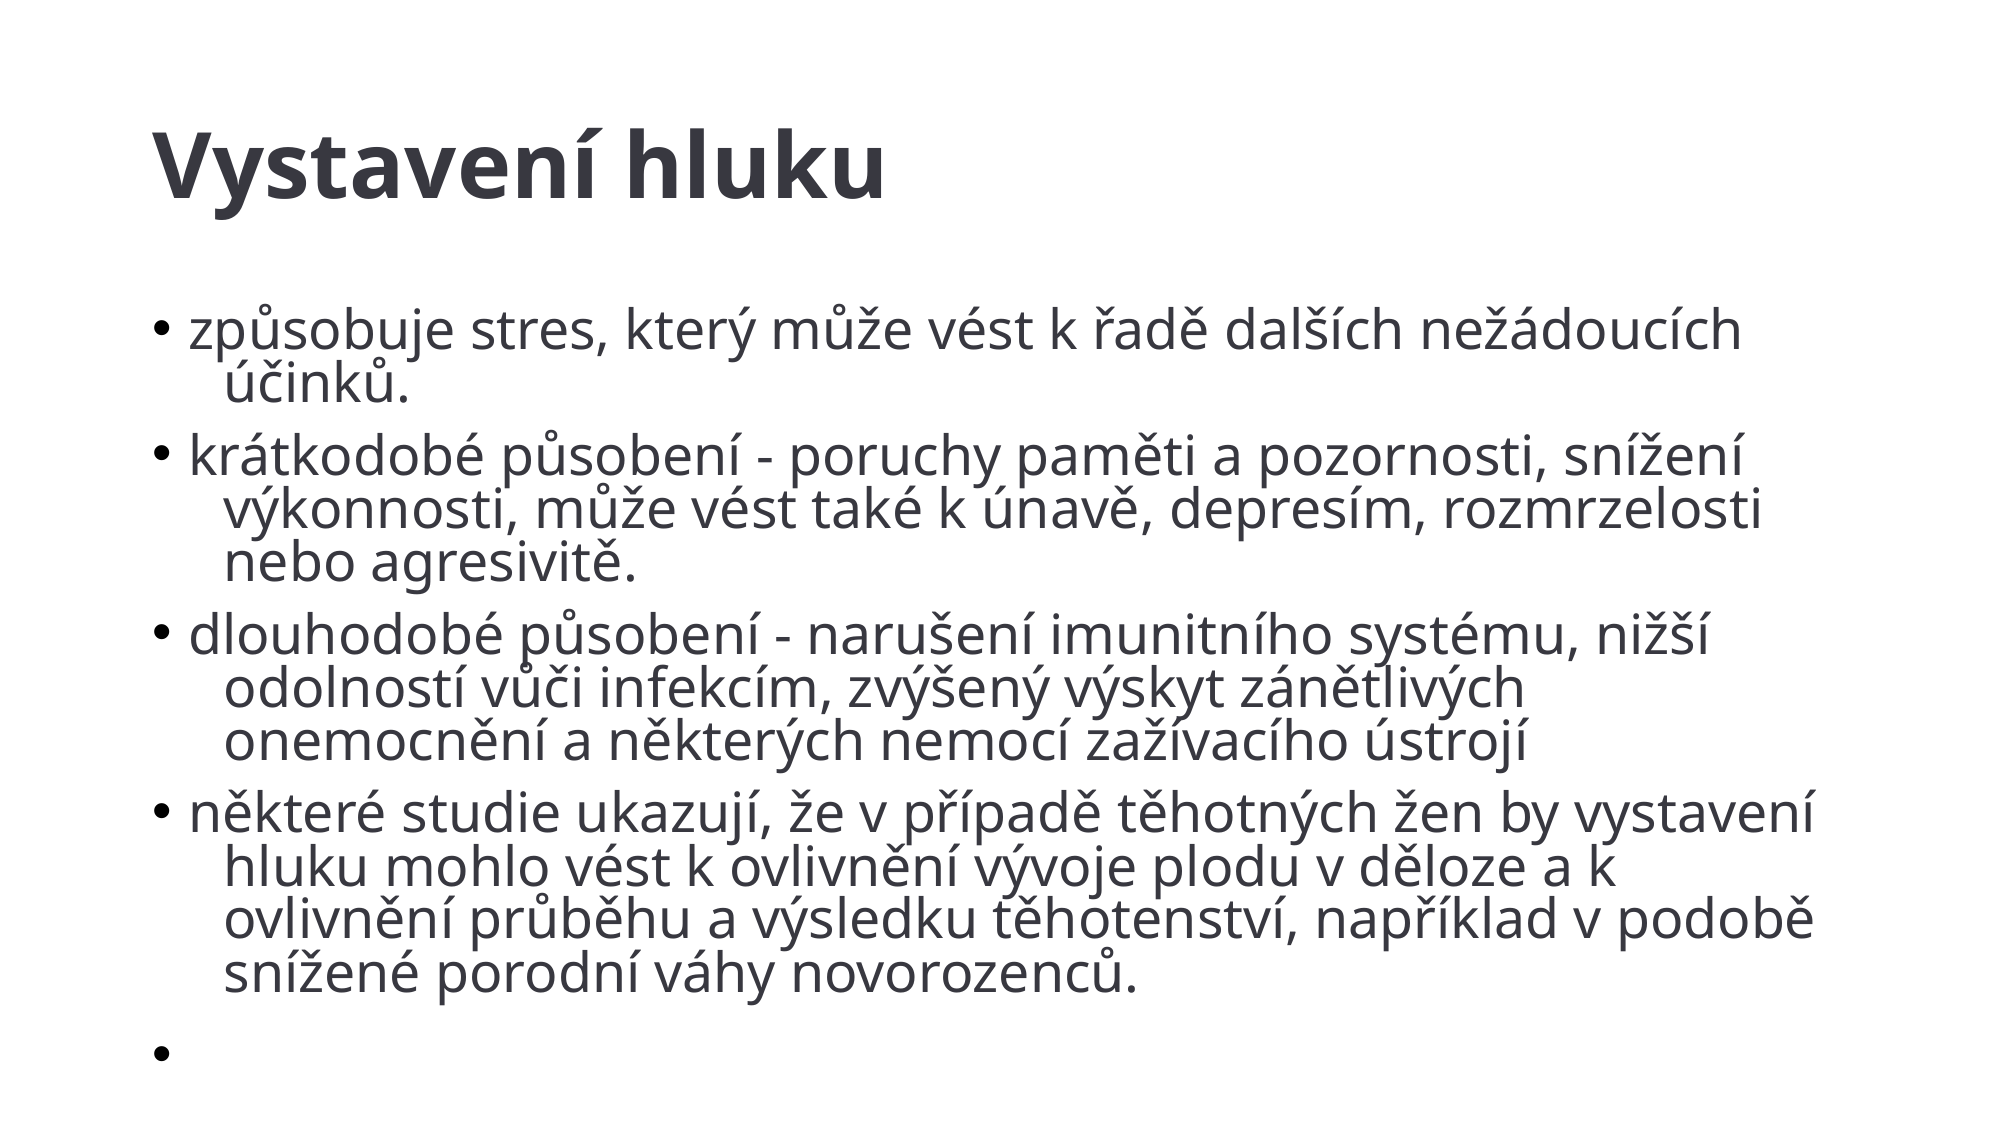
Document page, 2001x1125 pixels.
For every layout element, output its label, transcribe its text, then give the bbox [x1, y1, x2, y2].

title Vystavení hluku [137, 59, 1863, 278]
list způsobuje stres, který může vést k řadě dalších nežádoucích účinků. krátkodobé působení - poruchy paměti a pozornosti, snížení výkonnosti, může vést také k únavě, depresím, rozmrzelosti nebo agresivitě. dlouhodobé působení - narušení imunitního systému, nižší odolností vůči infekcím, zvýšený výskyt zánětlivých onemocnění a některých nemocí zažívacího ústrojí některé studie ukazují, že v případě těhotných žen by vystavení hluku mohlo vést k ovlivnění vývoje plodu v děloze a k ovlivnění průběhu a výsledku těhotenství, například v podobě snížené porodní váhy novorozenců. [137, 299, 1863, 1014]
